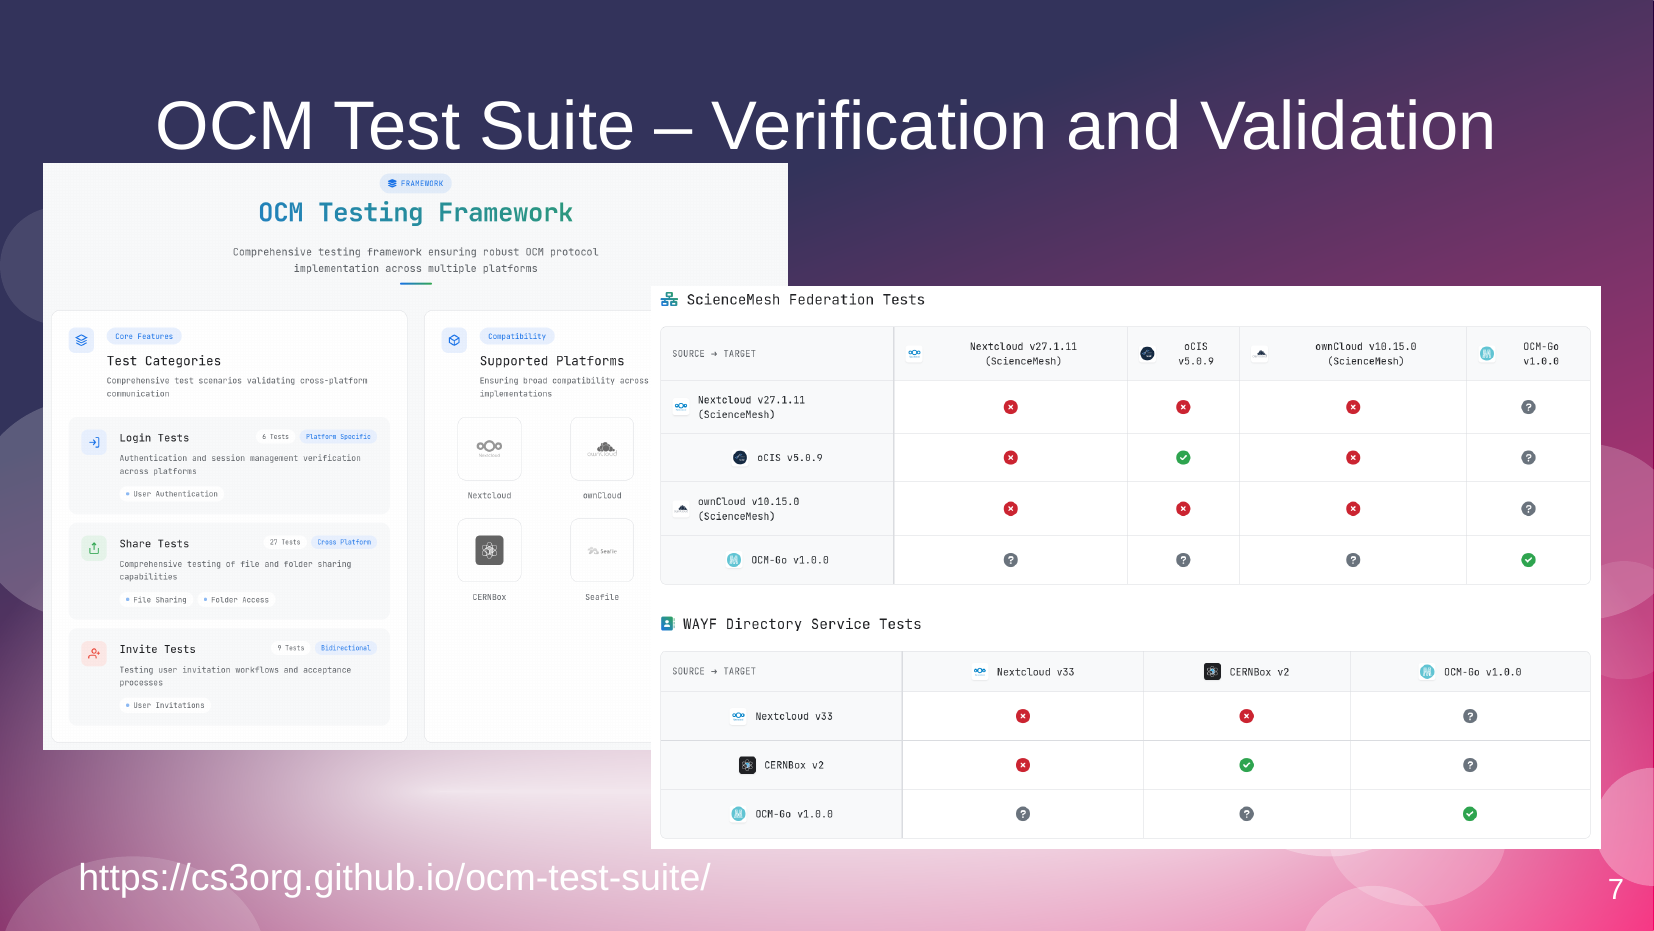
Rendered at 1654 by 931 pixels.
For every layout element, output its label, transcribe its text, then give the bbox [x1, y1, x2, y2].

title OCM Test Suite – Verification and Validation [88, 44, 1565, 207]
text_box https://cs3org.github.io/ocm-test-suite/ [63, 848, 1238, 906]
picture [43, 163, 1601, 849]
